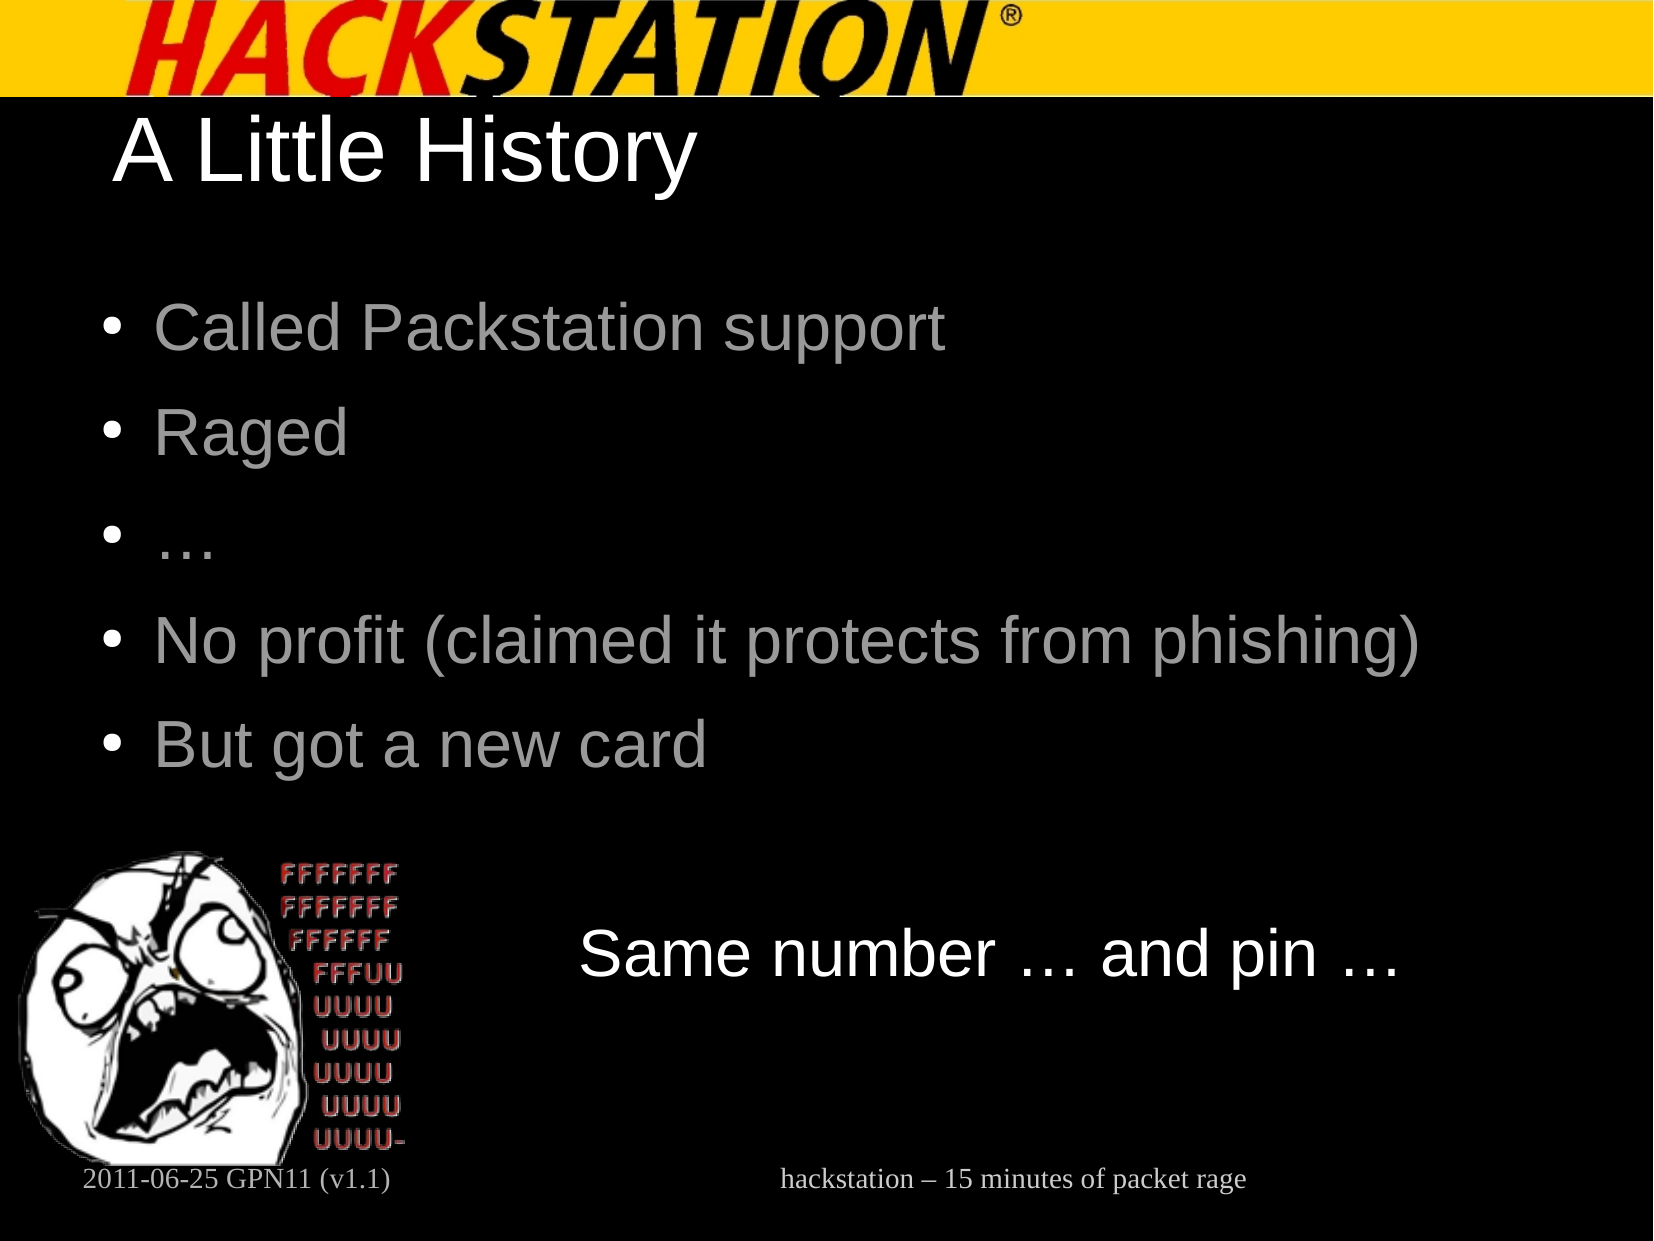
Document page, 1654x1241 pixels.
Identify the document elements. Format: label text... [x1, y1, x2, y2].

picture [0, 808, 441, 1205]
list Called Packstation support Raged … No profit (claimed it protects from phishing) But got a new card Same number … and pin … [82, 290, 1571, 1109]
picture [0, 0, 1653, 97]
title A Little History [112, 75, 1571, 226]
